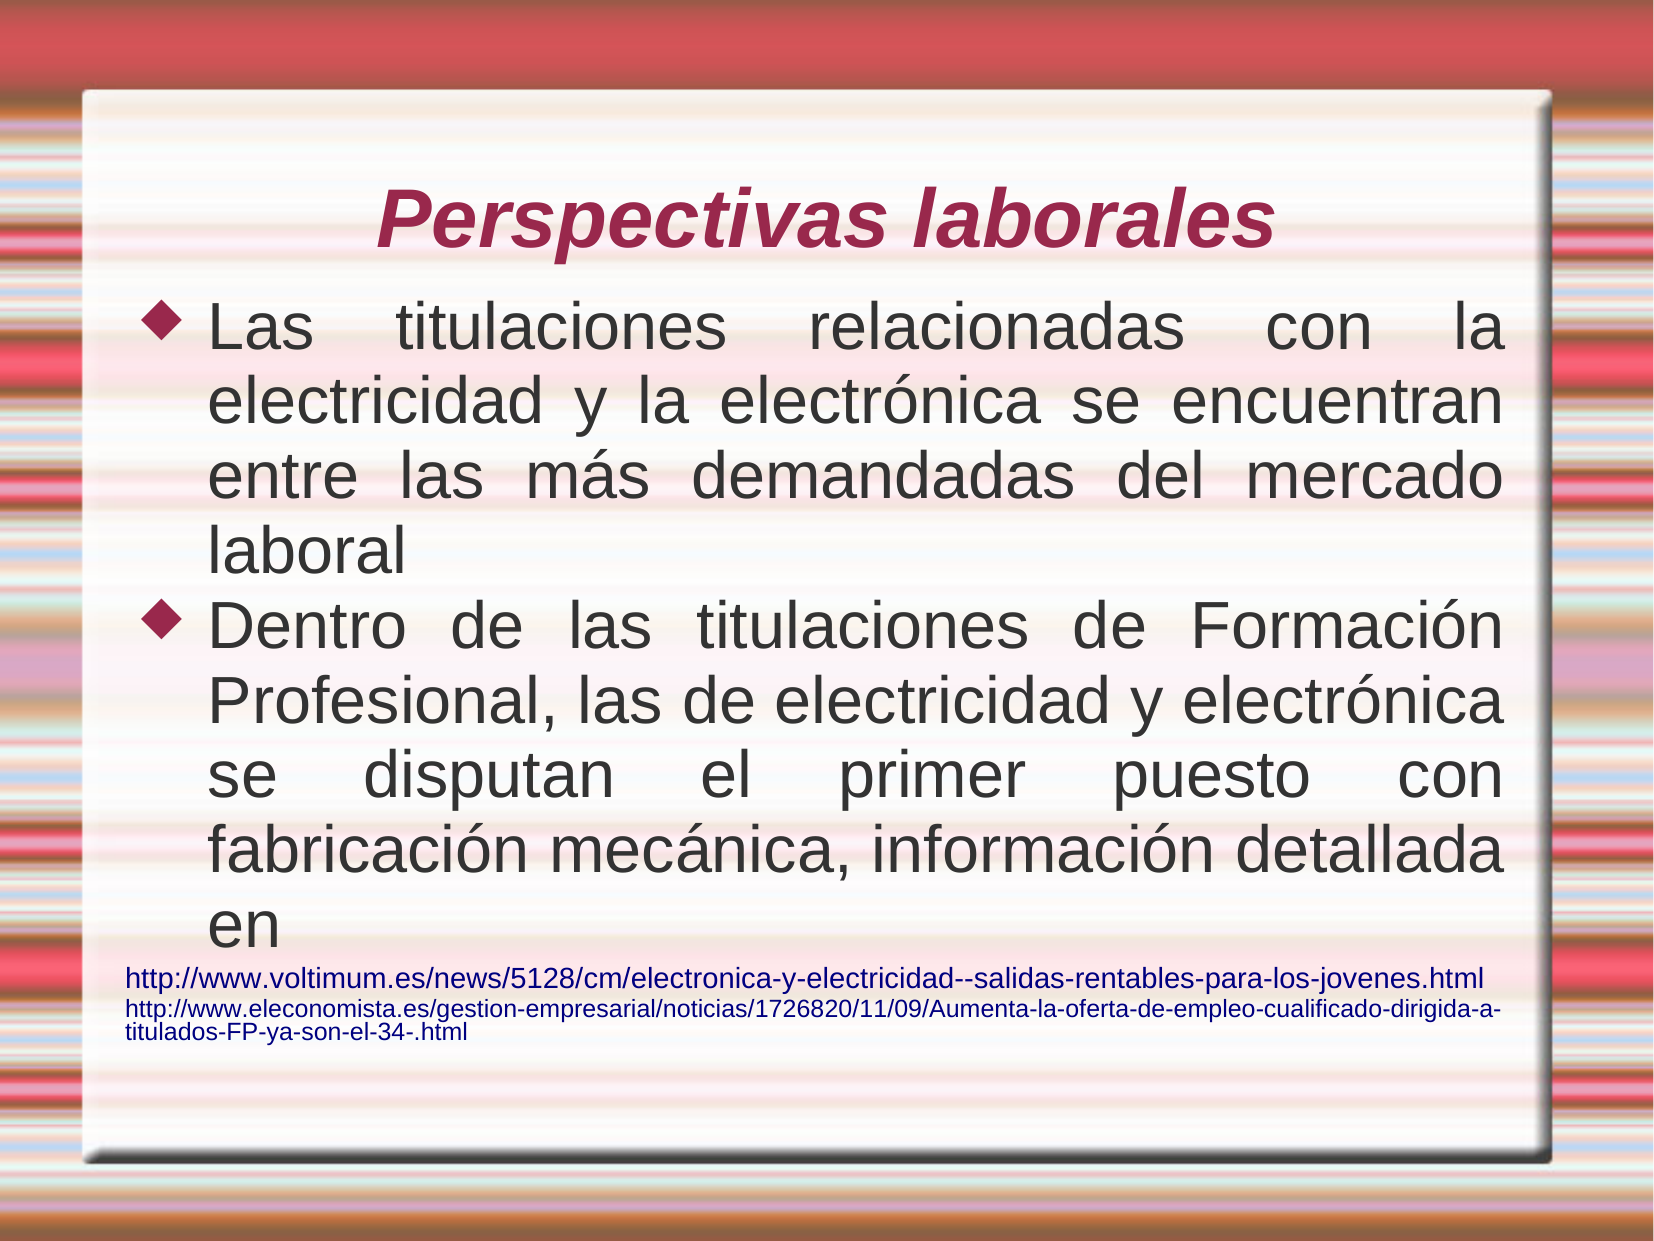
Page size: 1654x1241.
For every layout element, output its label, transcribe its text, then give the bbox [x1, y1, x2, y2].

picture [0, 0, 1654, 1241]
title Perspectivas laborales [121, 122, 1534, 315]
list Las titulaciones relacionadas con la electricidad y la electrónica se encuentran entre las más demandadas del mercado laboral Dentro de las titulaciones de Formación Profesional, las de electricidad y electrónica se disputan el primer puesto con fabricación mecánica, información detallada en http://www.voltimum.es/news/5128/cm/electronica-y-electricidad--salidas-rentables-para-los-jovenes.html http://www.eleconomista.es/gestion-empresarial/noticias/1726820/11/09/Aumenta-la-oferta-de-empleo-cualificado-dirigida-a-titulados-FP-ya-son-el-34-.html [124, 288, 1506, 1093]
